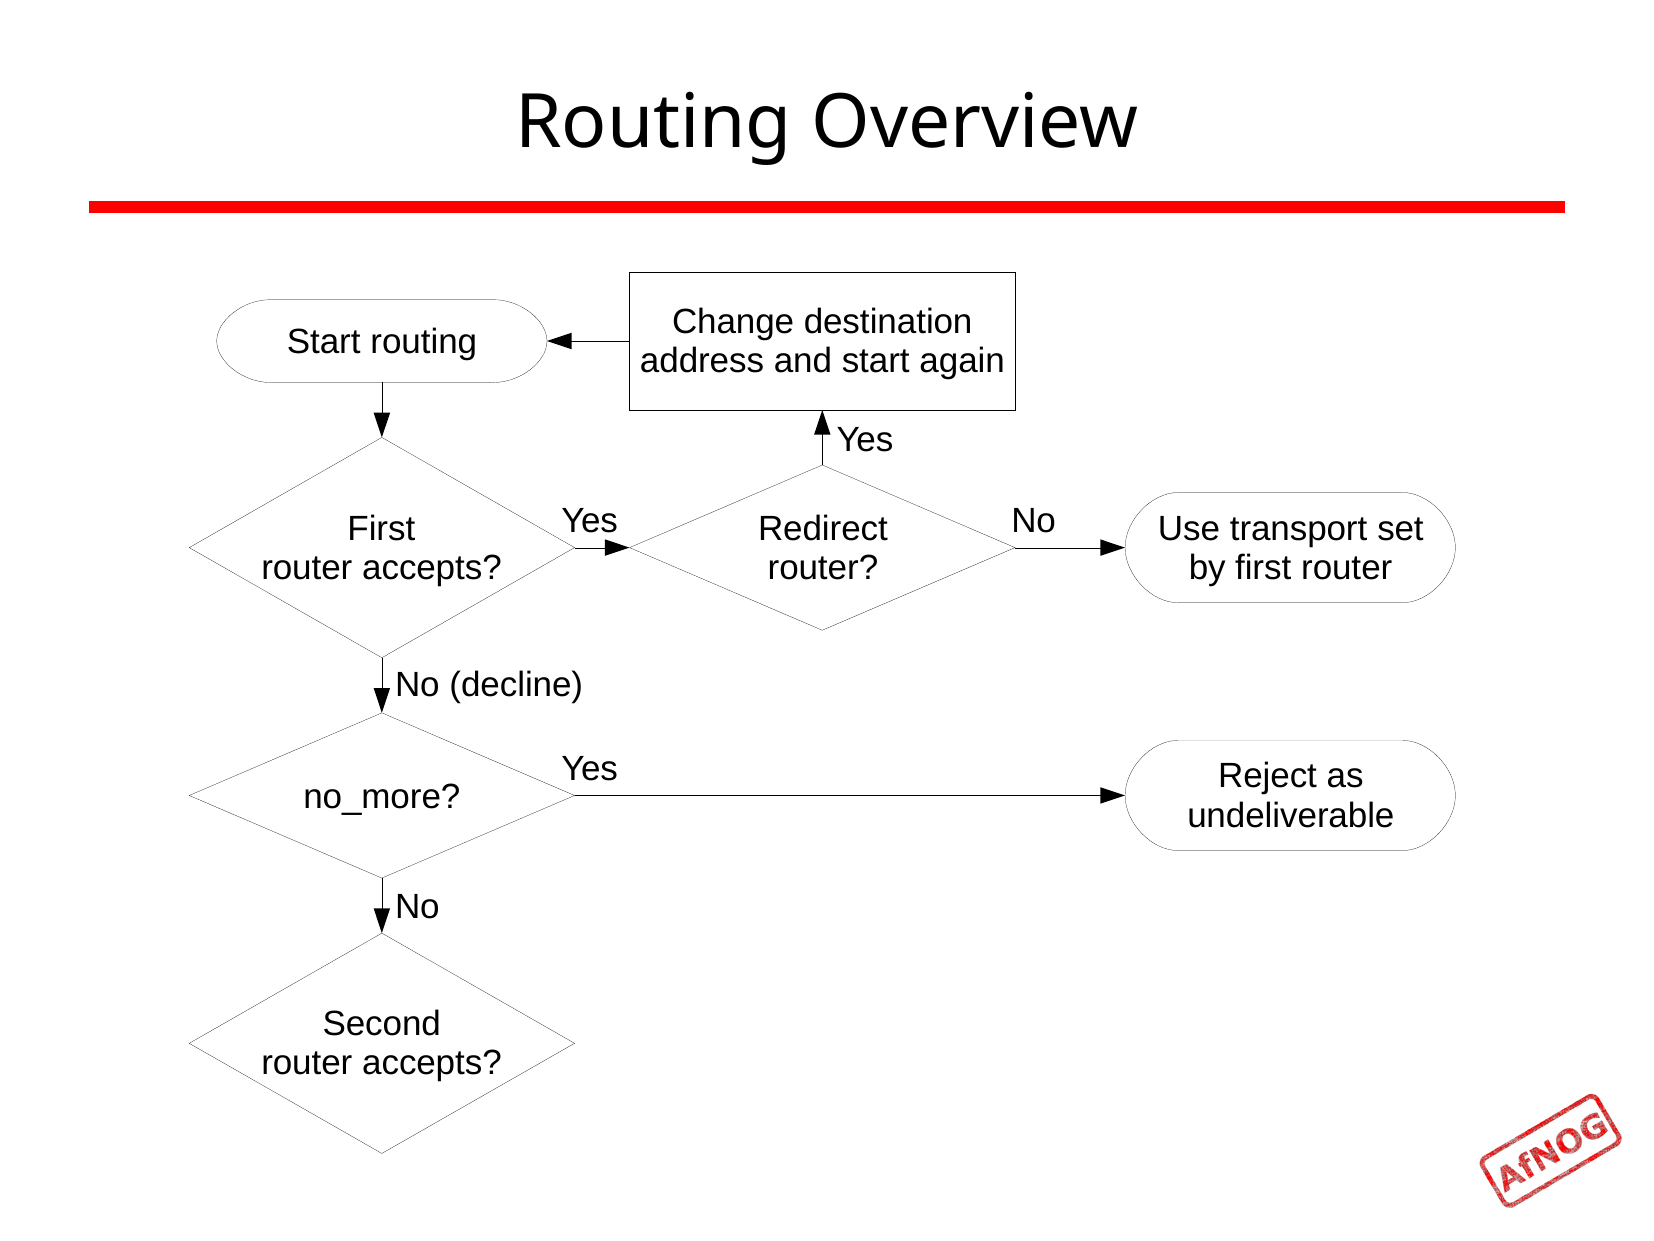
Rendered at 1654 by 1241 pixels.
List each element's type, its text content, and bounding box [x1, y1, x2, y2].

title Routing Overview [88, 29, 1565, 207]
picture [1476, 1090, 1625, 1211]
chart [184, 265, 1470, 1169]
